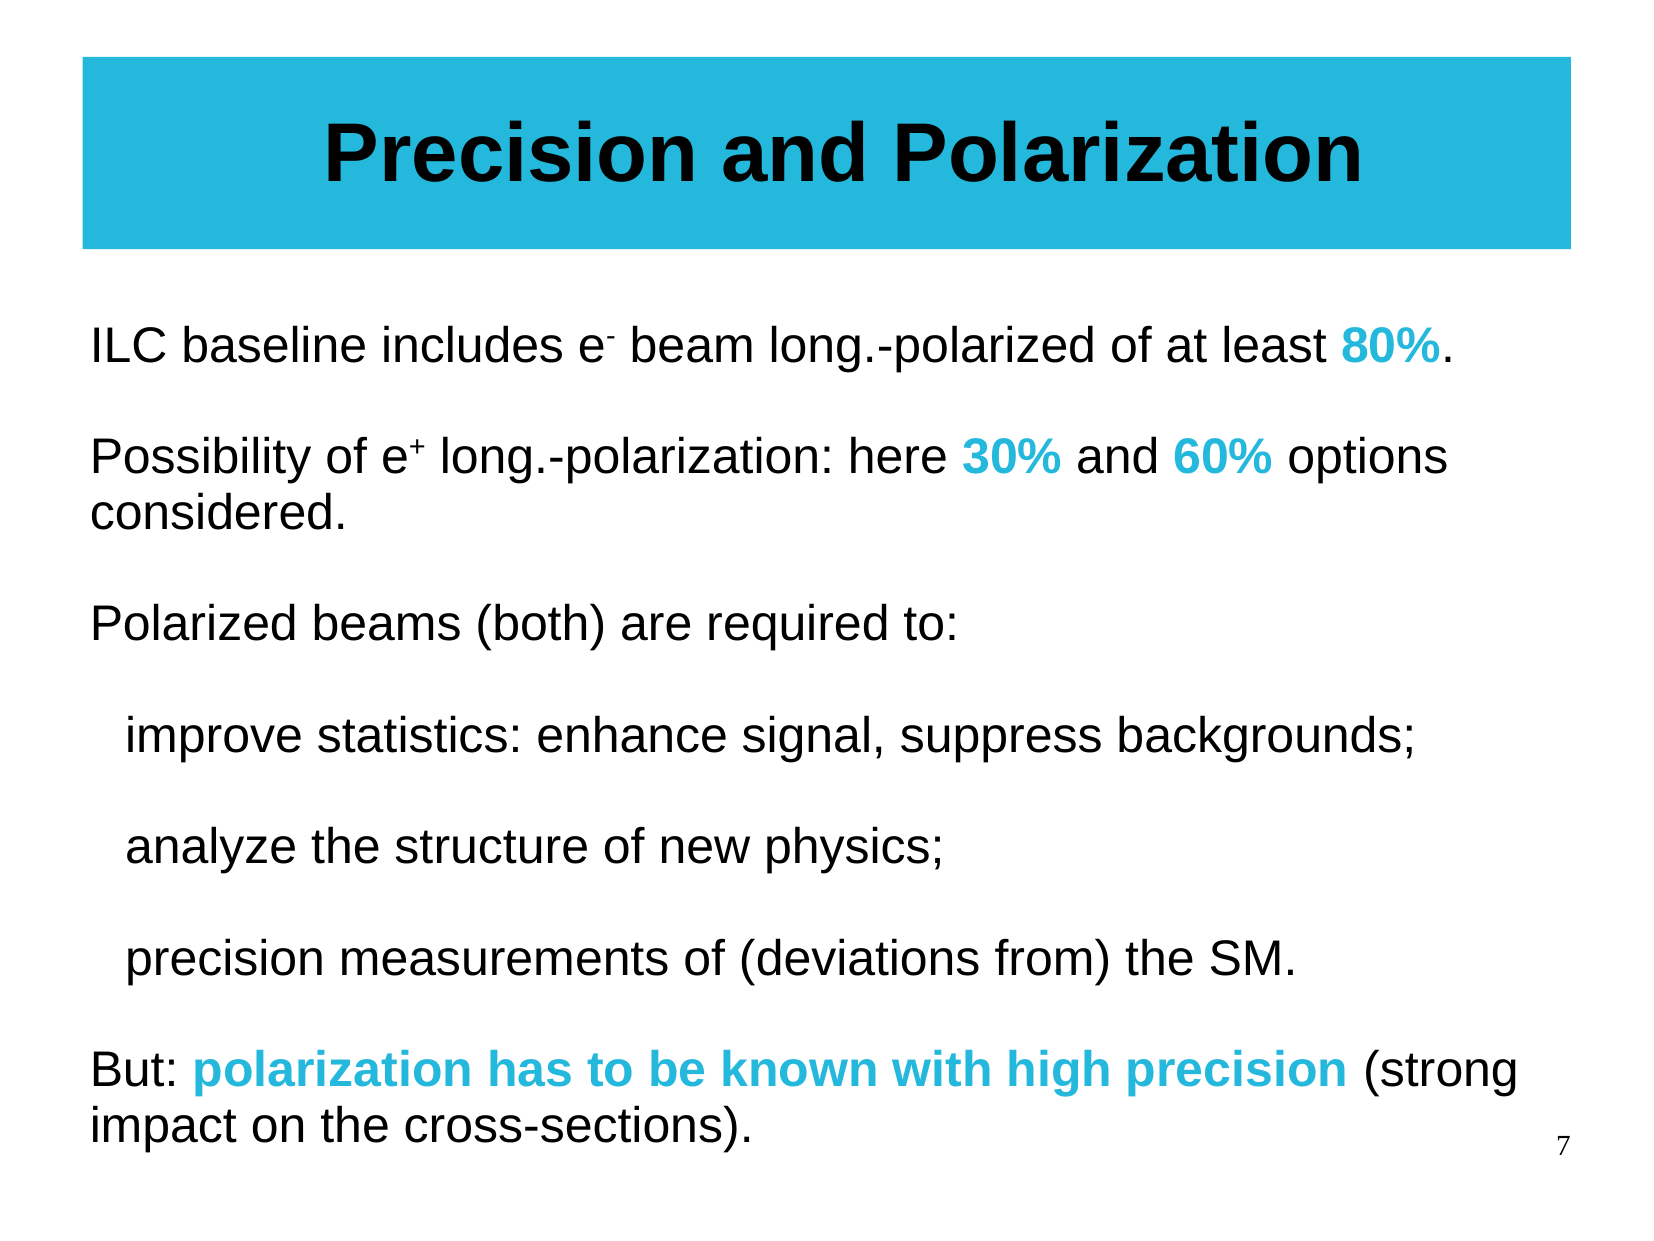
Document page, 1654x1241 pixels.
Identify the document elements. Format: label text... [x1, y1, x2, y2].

title Precision and Polarization [82, 56, 1571, 250]
text_box ILC baseline includes e- beam long.-polarized of at least 80%. Possibility of e+ long.-polarization: here 30% and 60% options considered. Polarized beams (both) are required to: improve statistics: enhance signal, suppress backgrounds; analyze the structure of new physics; precision measurements of (deviations from) the SM. But: polarization has to be known with high precision (strong impact on the cross-sections). [75, 309, 1576, 1165]
